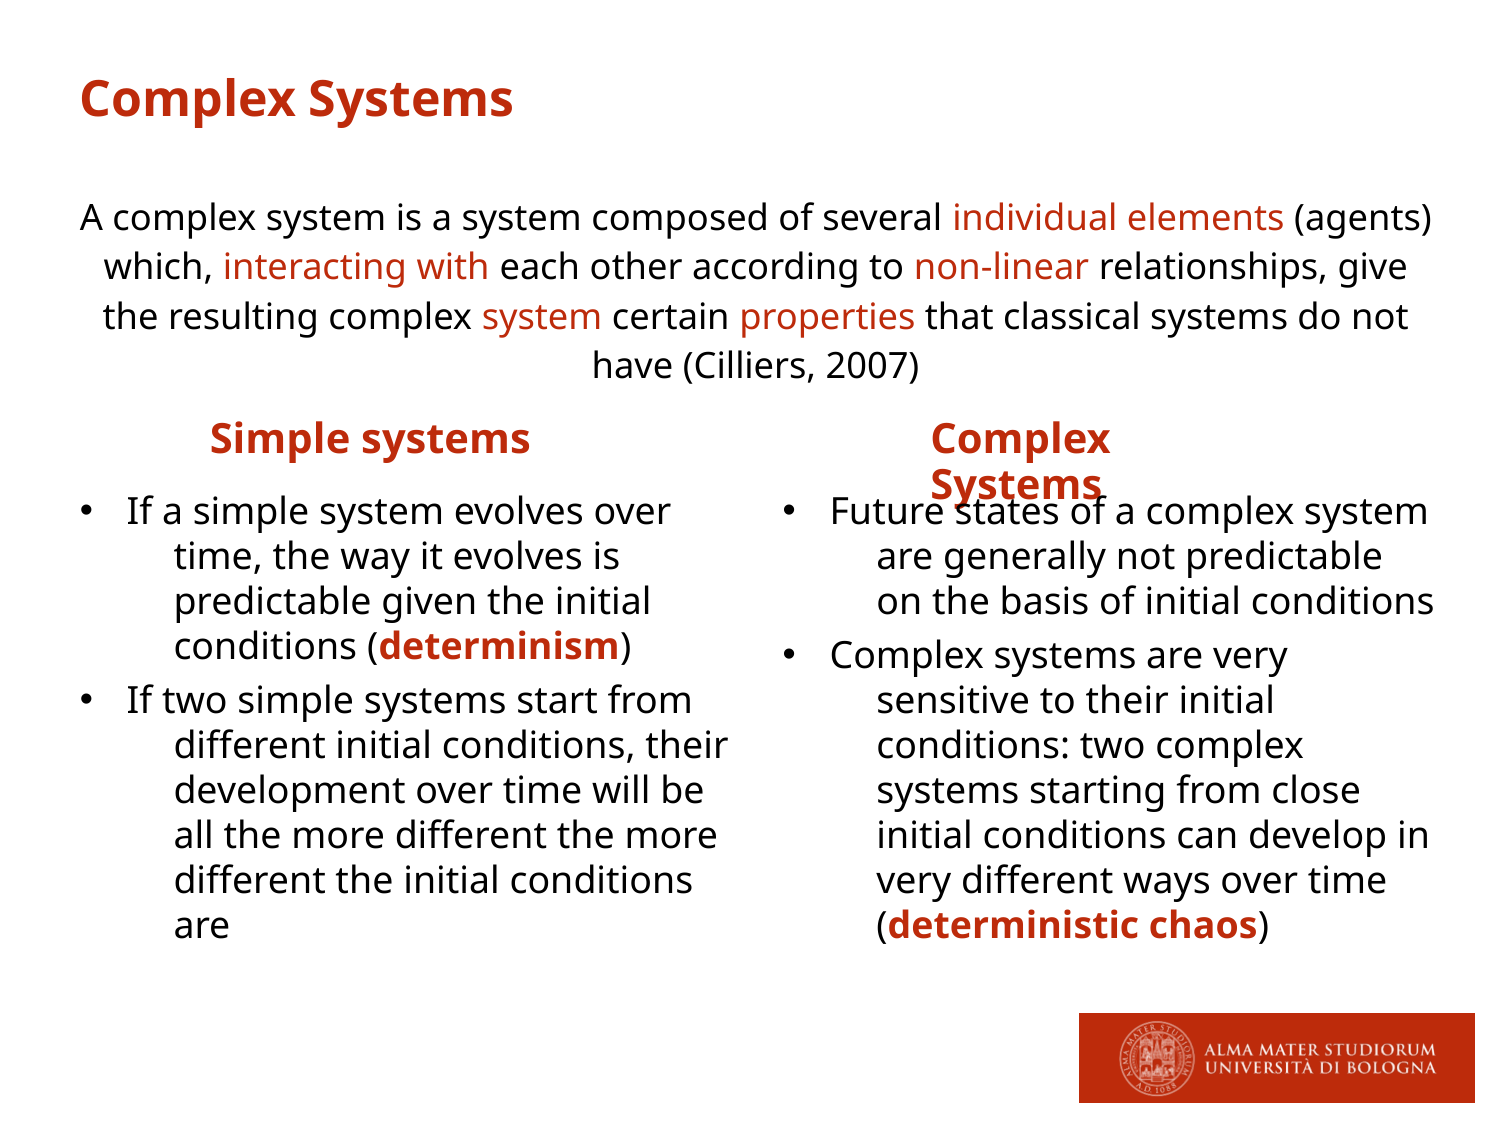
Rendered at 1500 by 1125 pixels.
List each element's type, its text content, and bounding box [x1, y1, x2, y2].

text_box Future states of a complex system are generally not predictable on the basis of initial conditions Complex systems are very sensitive to their initial conditions: two complex systems starting from close initial conditions can develop in very different ways over time (deterministic chaos) [767, 479, 1453, 1000]
text_box If a simple system evolves over time, the way it evolves is predictable given the initial conditions (determinism) If two simple systems start from different initial conditions, their development over time will be all the more different the more different the initial conditions are [64, 479, 751, 933]
text_box Complex Systems [915, 408, 1306, 479]
list Complex Systems [64, 78, 1447, 184]
list A complex system is a system composed of several individual elements (agents) which, interacting with each other according to non-linear relationships, give the resulting complex system certain properties that classical systems do not have (Cilliers, 2007) [64, 184, 1447, 398]
text_box Simple systems [194, 408, 562, 479]
